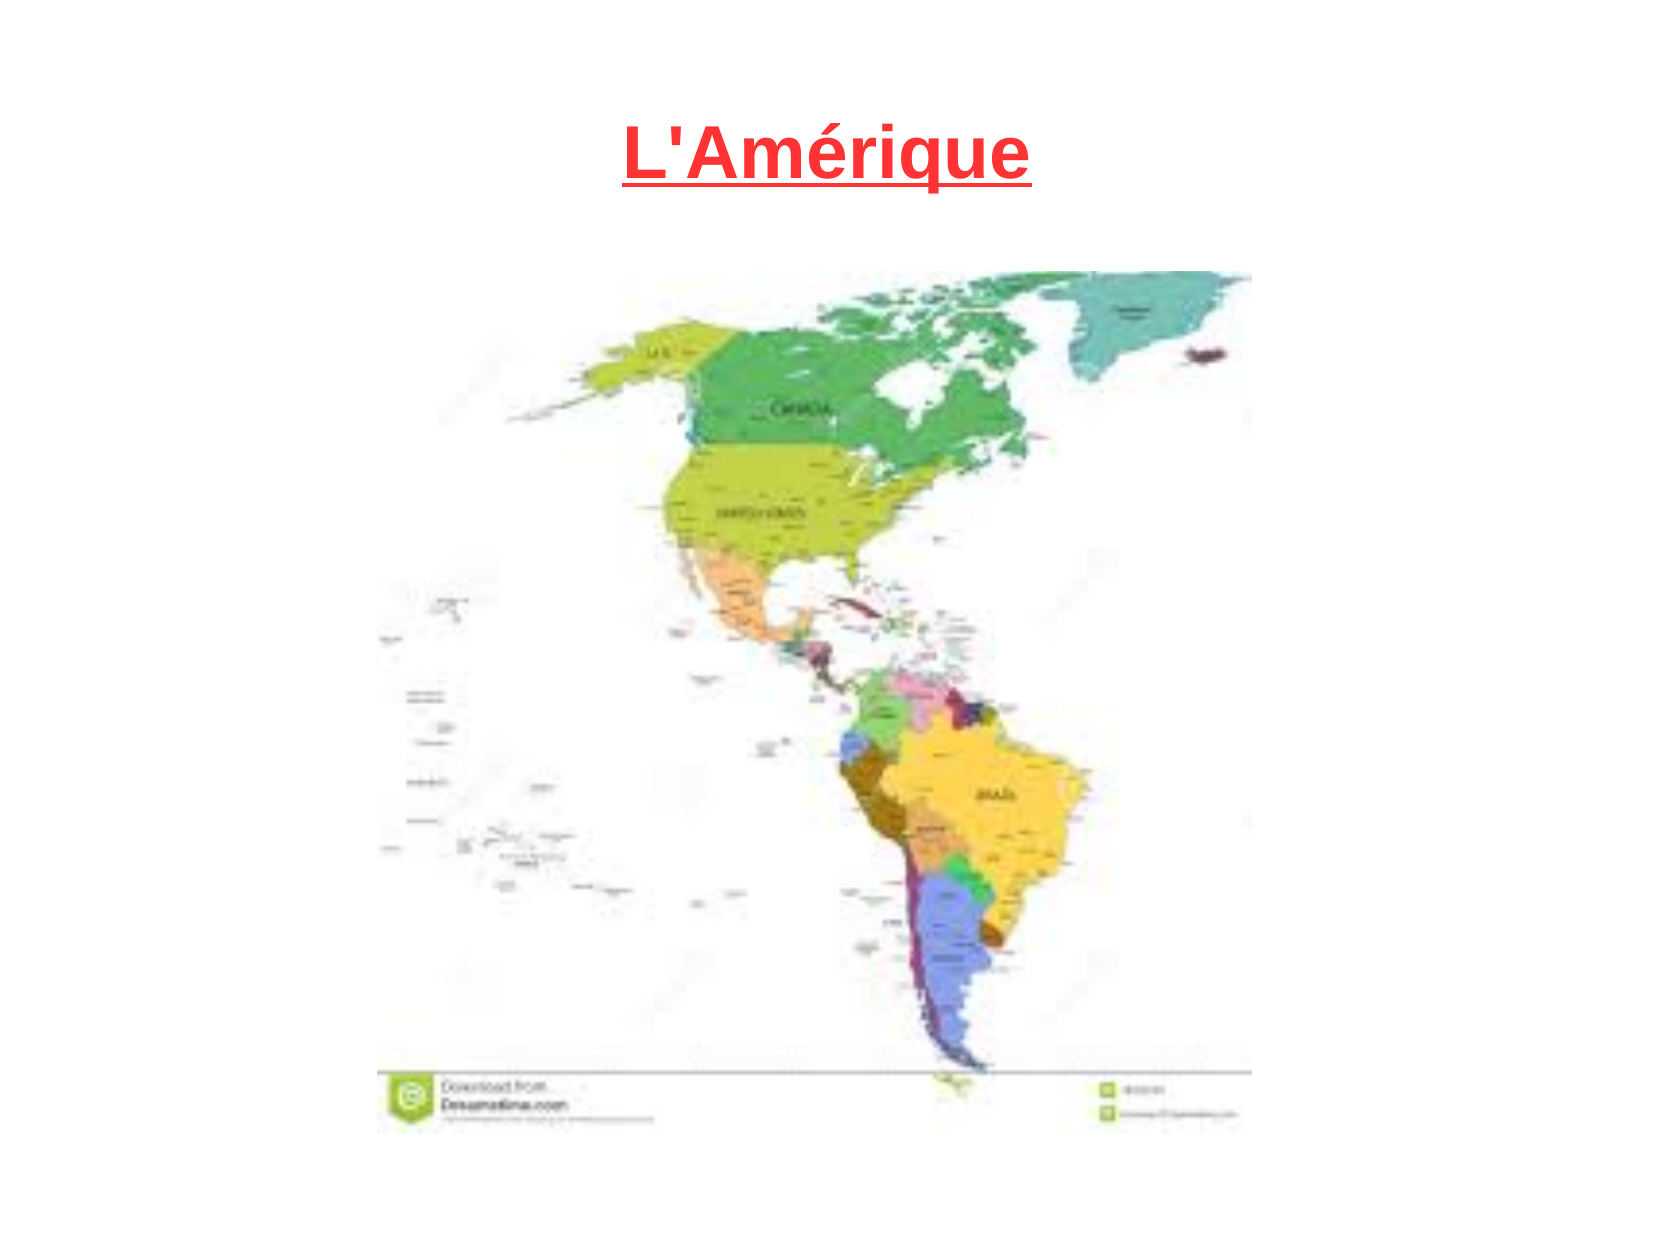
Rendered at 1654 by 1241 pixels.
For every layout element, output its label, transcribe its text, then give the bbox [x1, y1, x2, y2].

title L'Amérique [82, 49, 1571, 257]
picture [377, 271, 1252, 1134]
